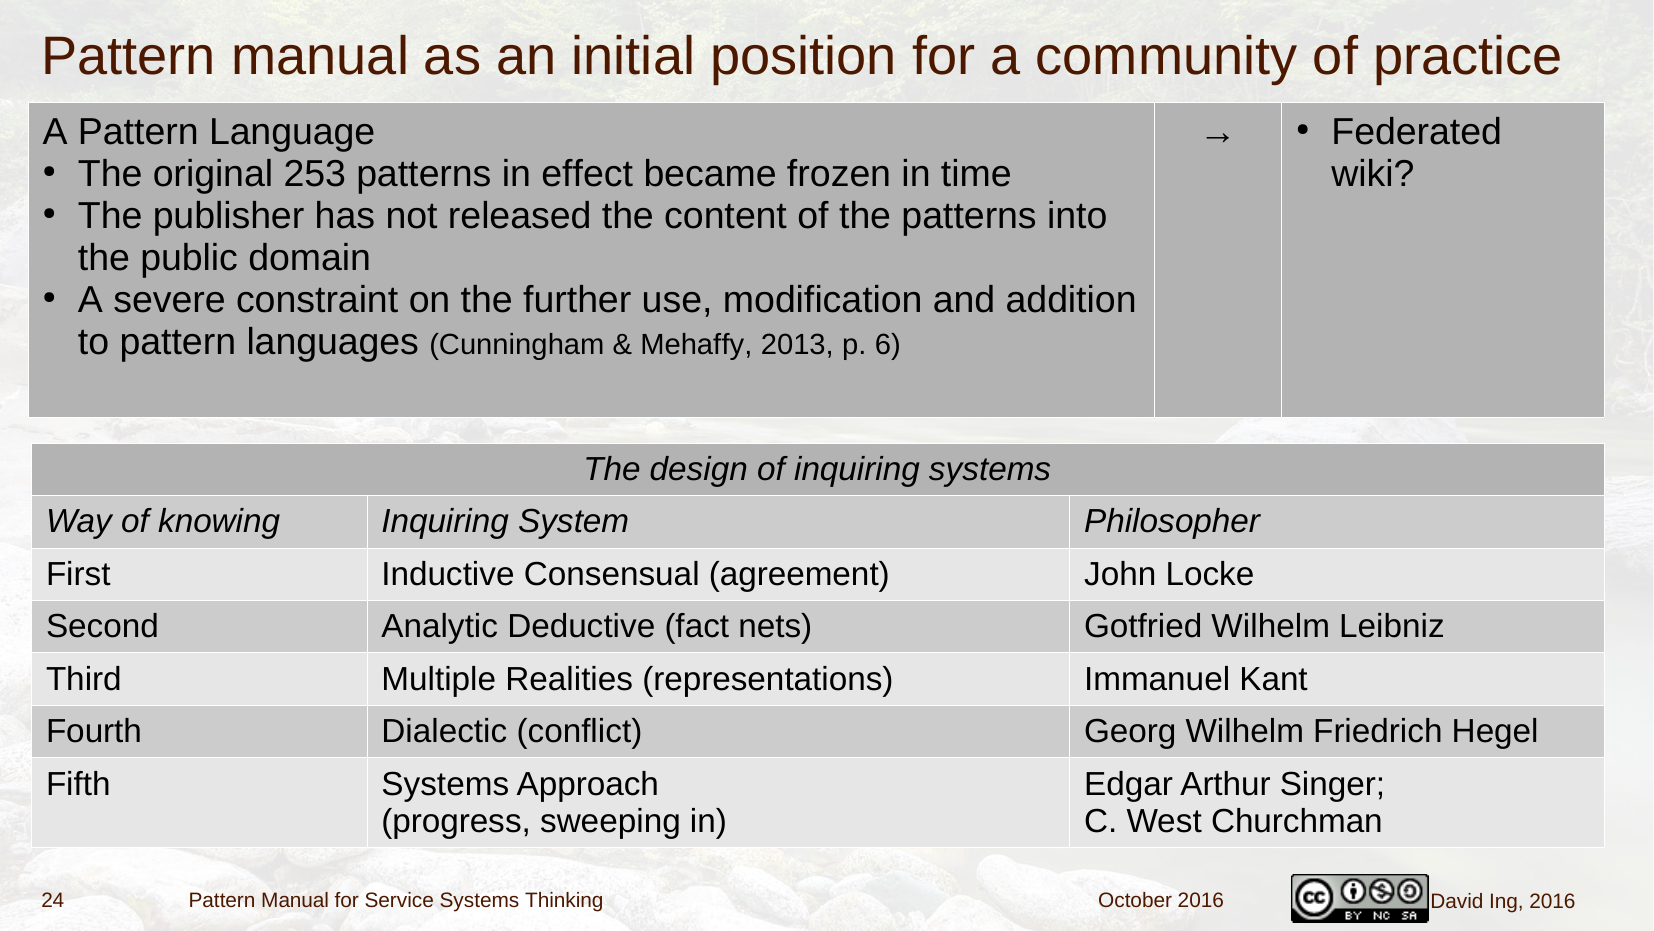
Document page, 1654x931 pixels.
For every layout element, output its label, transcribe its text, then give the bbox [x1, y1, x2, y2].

table_cell Philosopher [1070, 496, 1604, 548]
table_cell Georg Wilhelm Friedrich Hegel [1070, 706, 1604, 757]
table_header → [1155, 103, 1281, 417]
table_cell Second [32, 601, 367, 652]
table_cell Third [32, 653, 367, 705]
table_cell Edgar Arthur Singer; C. West Churchman [1070, 758, 1604, 847]
table_cell Multiple Realities (representations) [368, 653, 1069, 705]
table_cell Gotfried Wilhelm Leibniz [1070, 601, 1604, 652]
table_header The design of inquiring systems [32, 444, 1604, 495]
table_cell Fourth [32, 706, 367, 757]
table_header Federated wiki? [1282, 103, 1604, 417]
table_cell Fifth [32, 758, 367, 847]
table_cell Way of knowing [32, 496, 367, 548]
table_cell Analytic Deductive (fact nets) [368, 601, 1069, 652]
table_cell Inductive Consensual (agreement) [368, 549, 1069, 600]
table_cell Dialectic (conflict) [368, 706, 1069, 757]
picture [0, 0, 1654, 931]
table_cell Systems Approach (progress, sweeping in) [368, 758, 1069, 847]
table_cell John Locke [1070, 549, 1604, 600]
table_cell Inquiring System [368, 496, 1069, 548]
title Pattern manual as an initial position for a community of practice [41, 30, 1613, 126]
table_cell Immanuel Kant [1070, 653, 1604, 705]
table_header A Pattern Language The original 253 patterns in effect became frozen in time The publisher has not released the content of the patterns into the public domain A severe constraint on the further use, modification and addition to pattern languages (Cunningham & Mehaffy, 2013, p. 6) [29, 103, 1154, 417]
table_cell First [32, 549, 367, 600]
